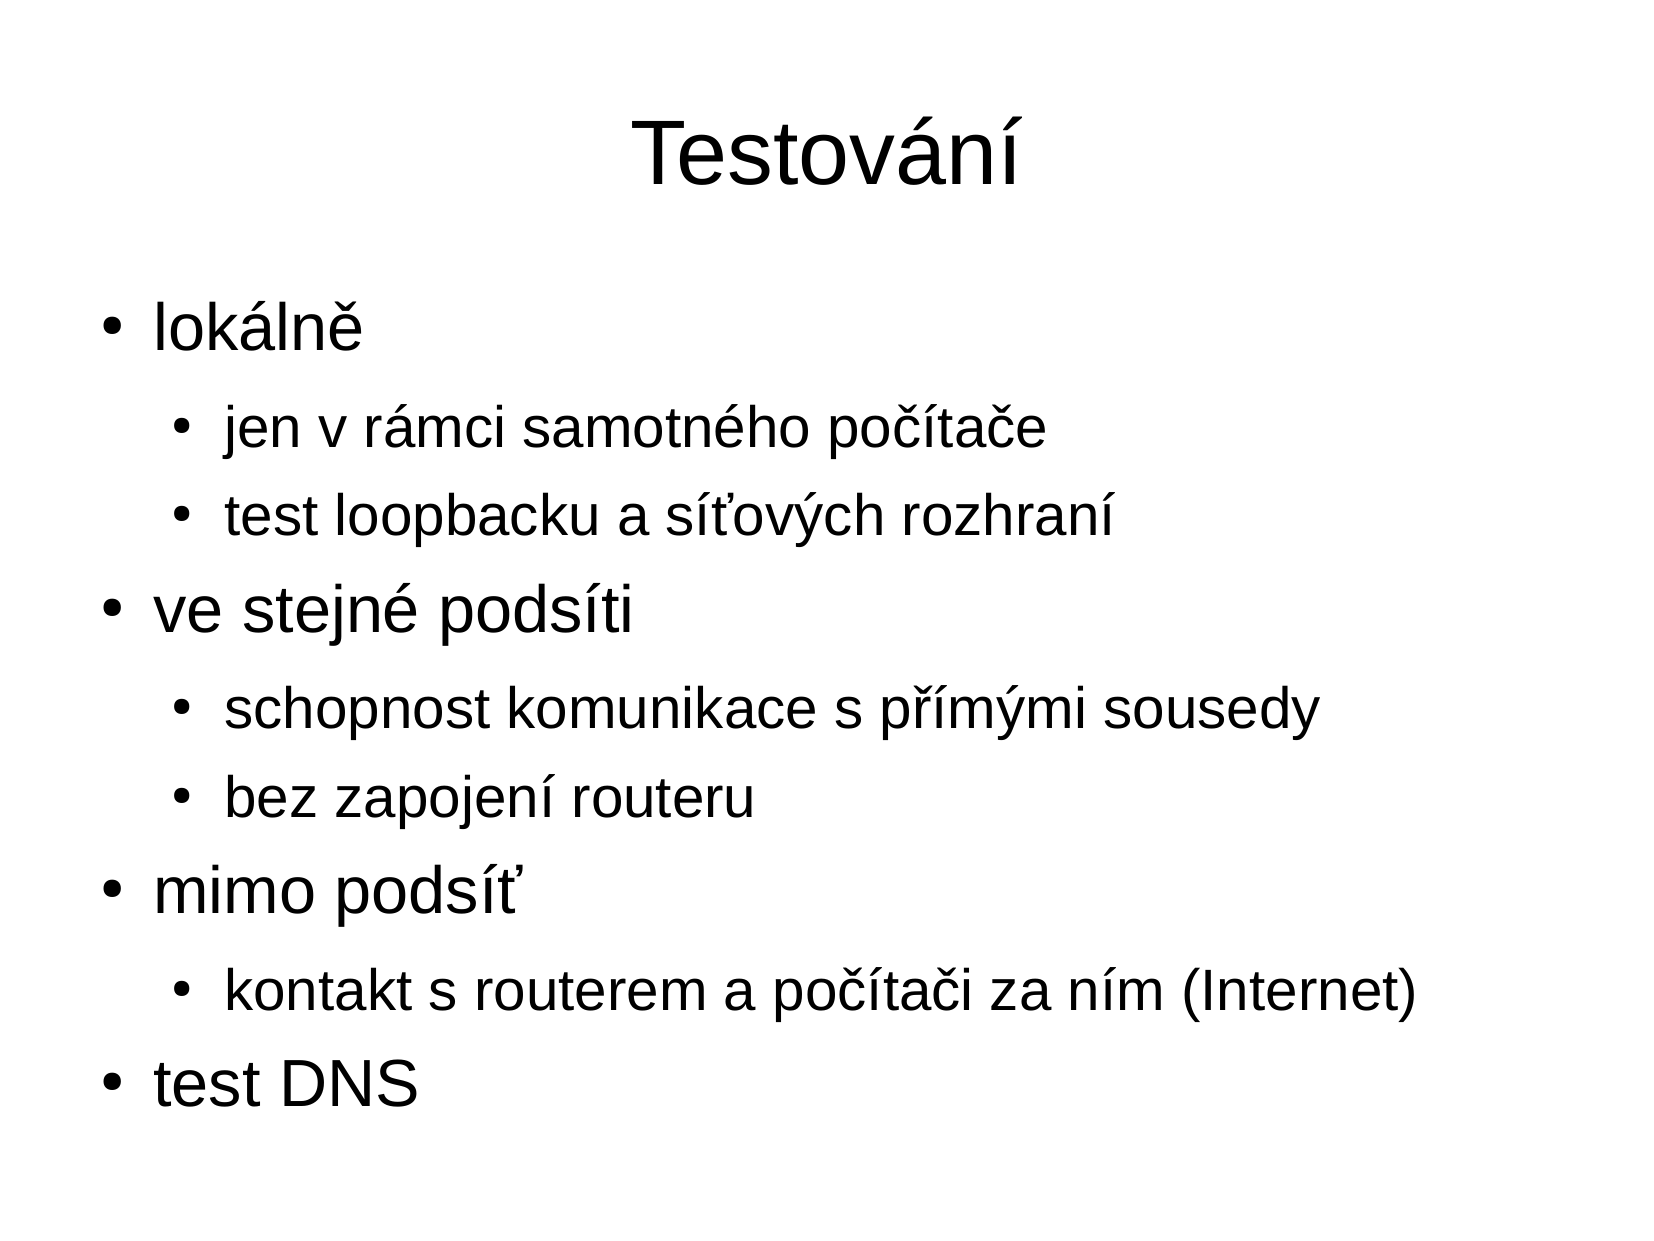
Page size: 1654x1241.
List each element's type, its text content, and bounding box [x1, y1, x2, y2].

title Testování [82, 56, 1571, 250]
list lokálně jen v rámci samotného počítače test loopbacku a síťových rozhraní ve stejné podsíti schopnost komunikace s přímými sousedy bez zapojení routeru mimo podsíť kontakt s routerem a počítači za ním (Internet) test DNS [82, 290, 1571, 1122]
